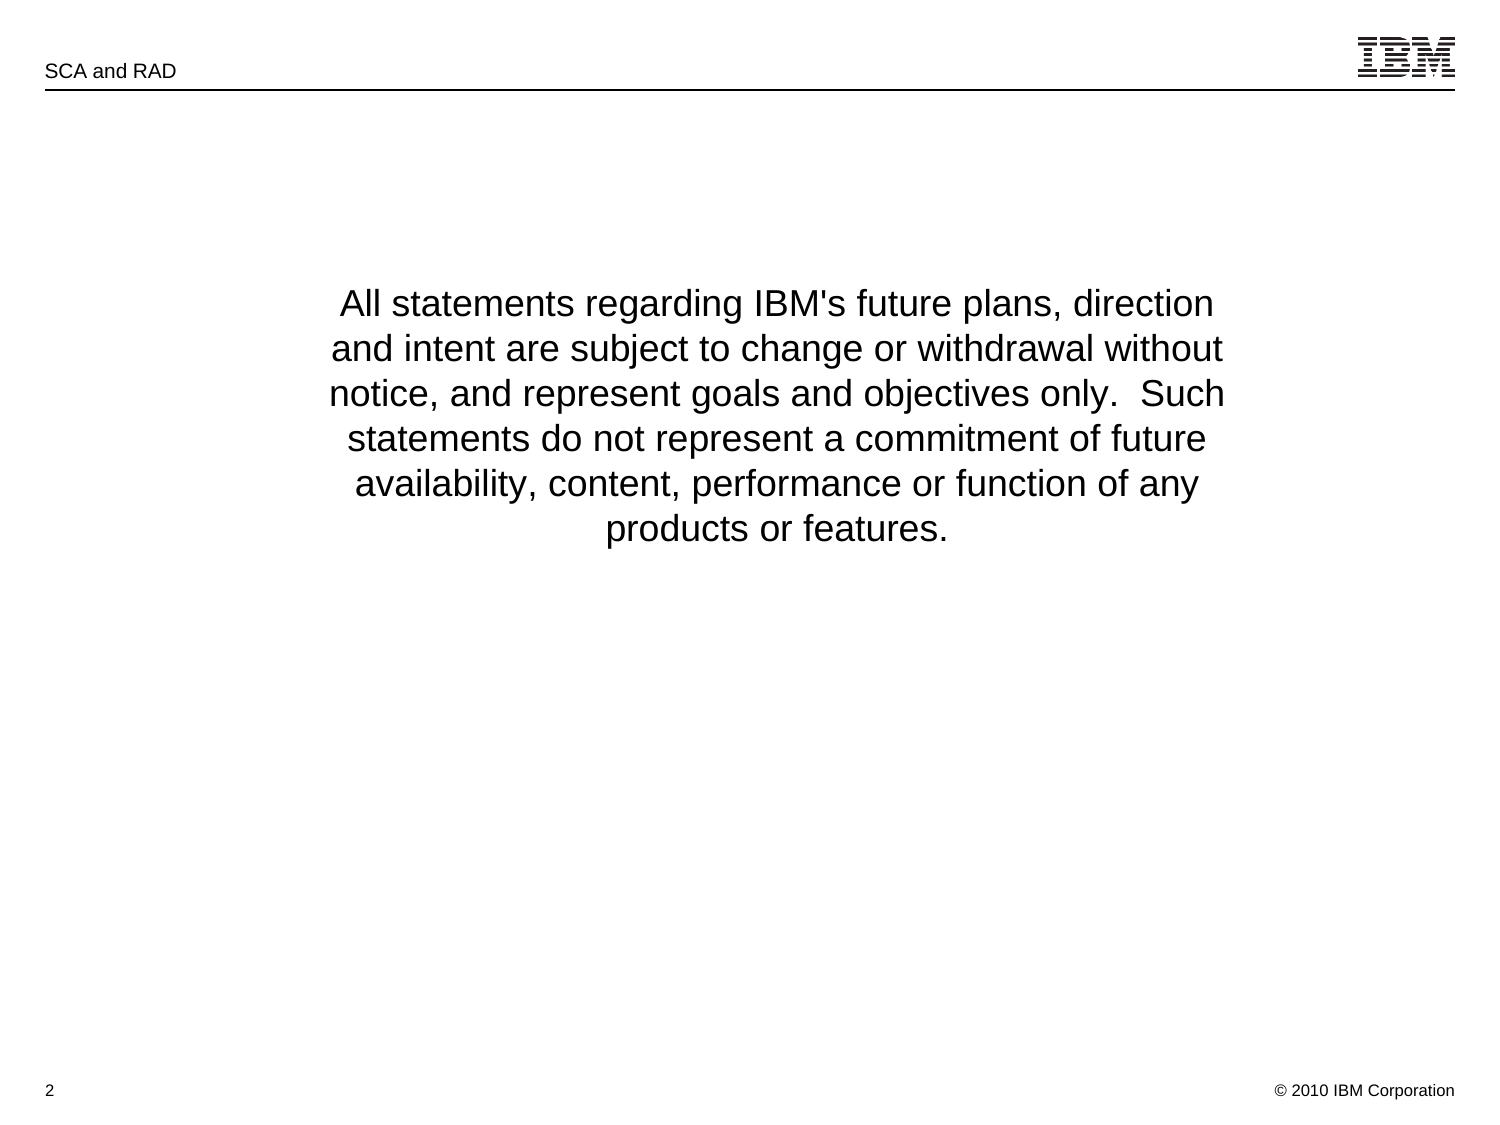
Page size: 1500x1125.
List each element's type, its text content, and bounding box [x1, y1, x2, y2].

picture [1358, 37, 1455, 77]
text_box All statements regarding IBM's future plans, direction and intent are subject to change or withdrawal without notice, and represent goals and objectives only. Such statements do not represent a commitment of future availability, content, performance or function of any products or features. [214, 271, 1266, 626]
